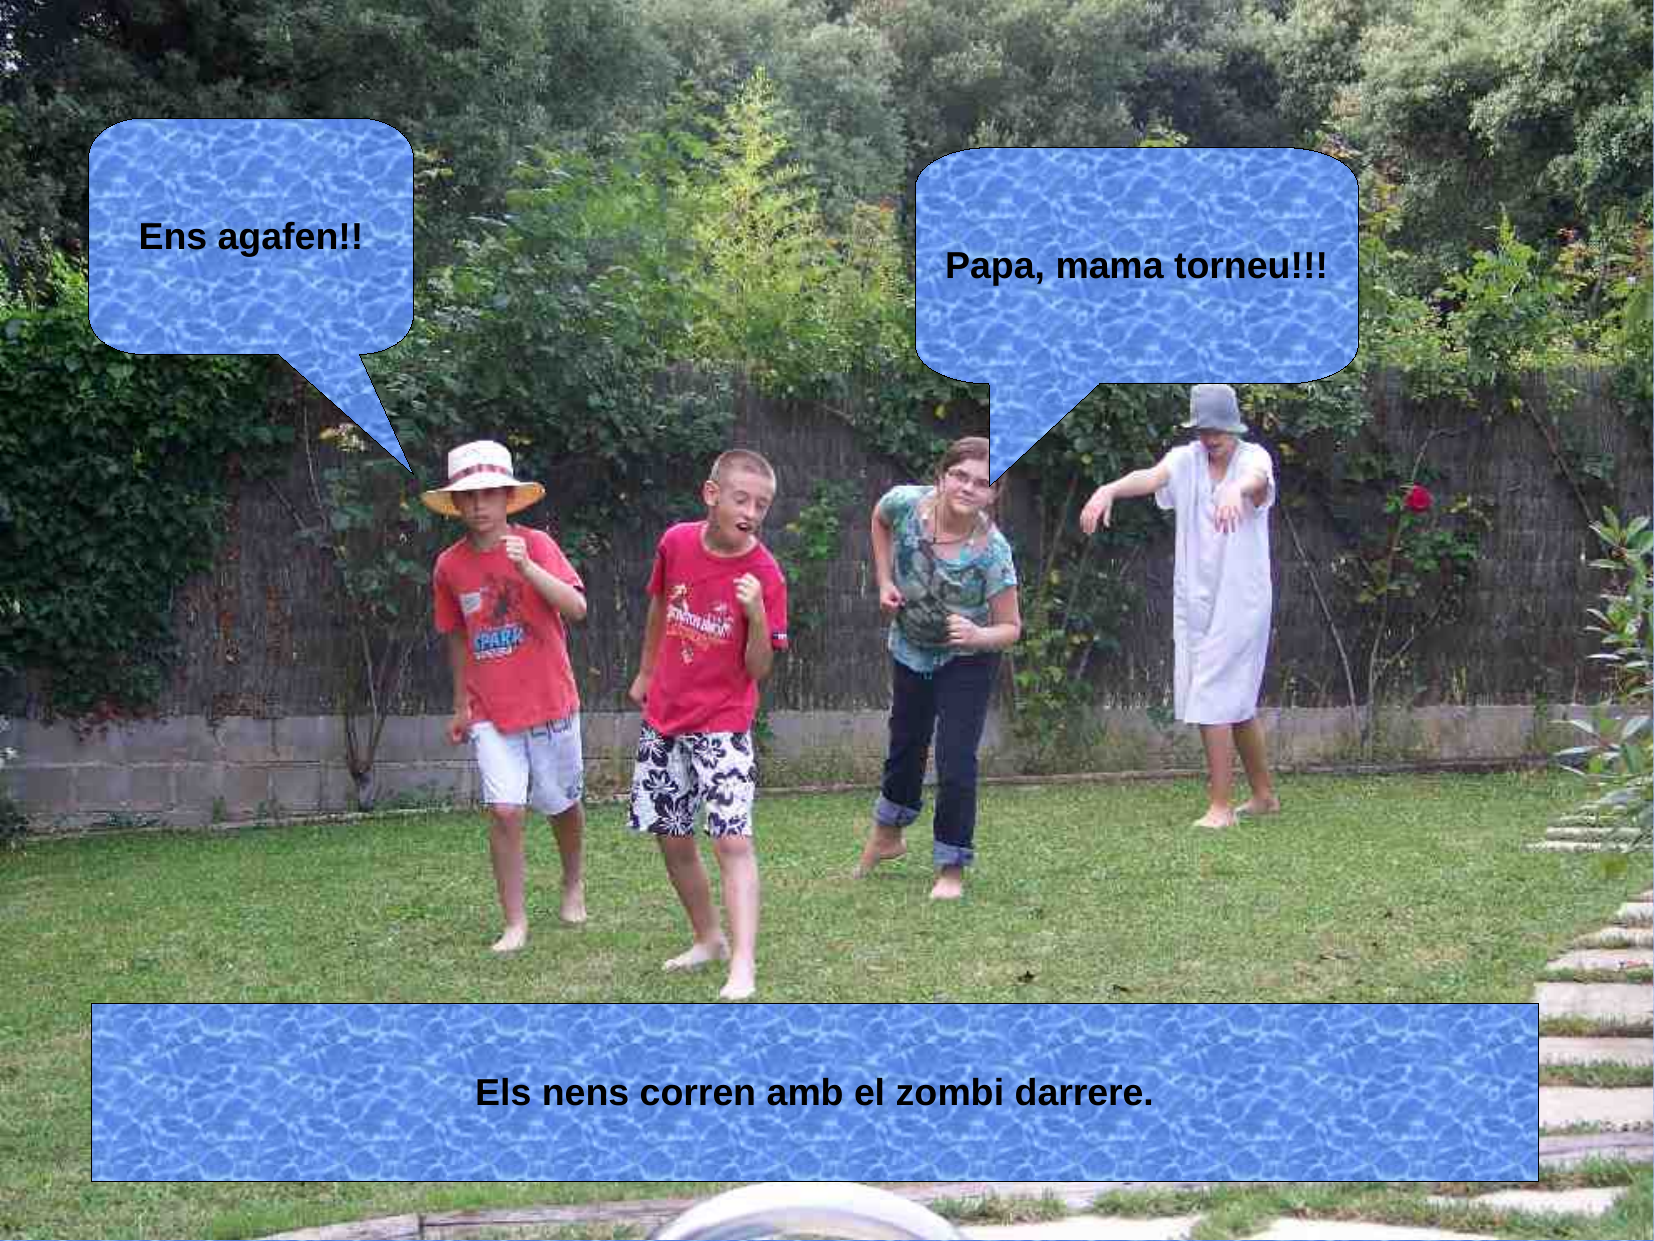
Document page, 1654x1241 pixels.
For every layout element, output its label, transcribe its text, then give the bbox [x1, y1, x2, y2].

text_box Ens agafen!! [88, 118, 414, 475]
text_box Papa, mama torneu!!! [915, 147, 1359, 487]
text_box Els nens corren amb el zombi darrere. [91, 1003, 1539, 1182]
picture [0, 0, 1654, 1241]
